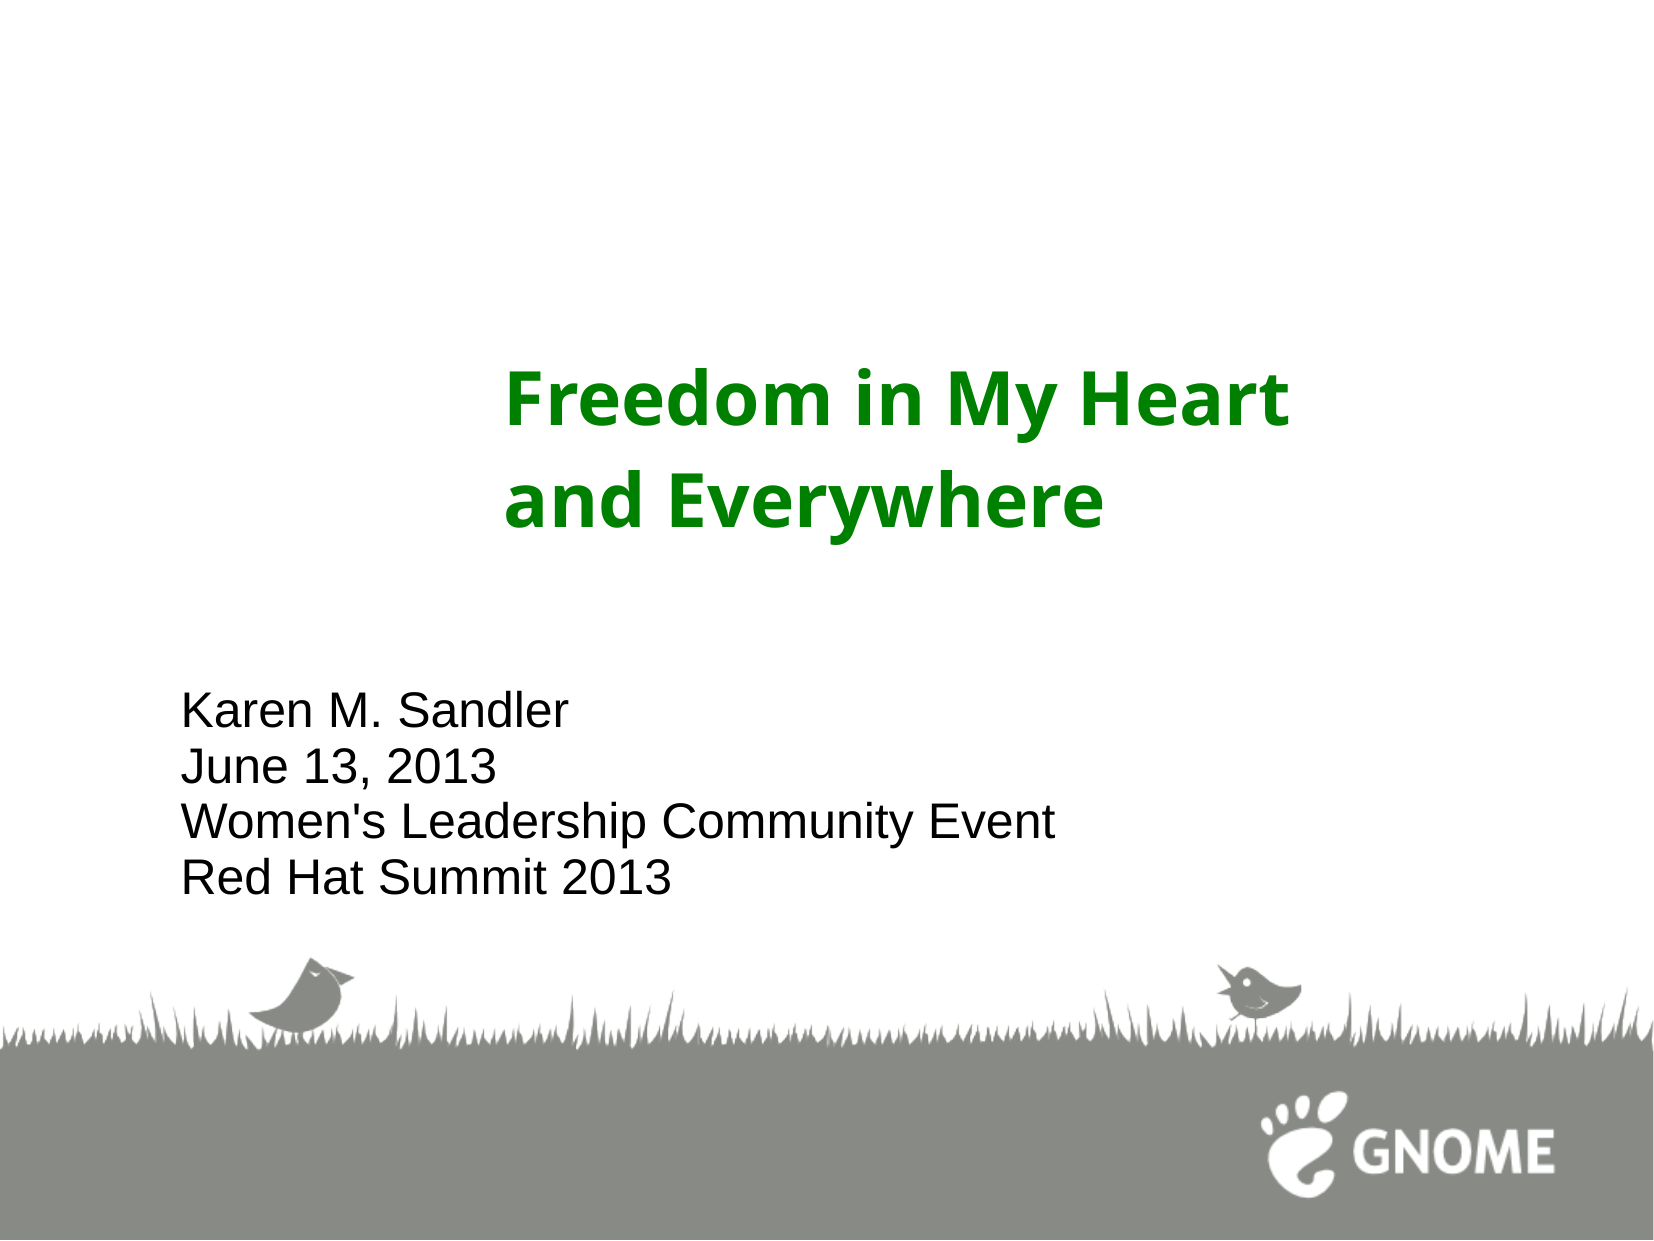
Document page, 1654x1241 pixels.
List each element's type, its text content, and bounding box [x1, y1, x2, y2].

text_box Freedom in My Heart and Everywhere [489, 337, 1426, 554]
picture [0, 0, 1654, 1241]
text_box Karen M. Sandler June 13, 2013 Women's Leadership Community Event Red Hat Summit 2013 [165, 674, 1088, 901]
